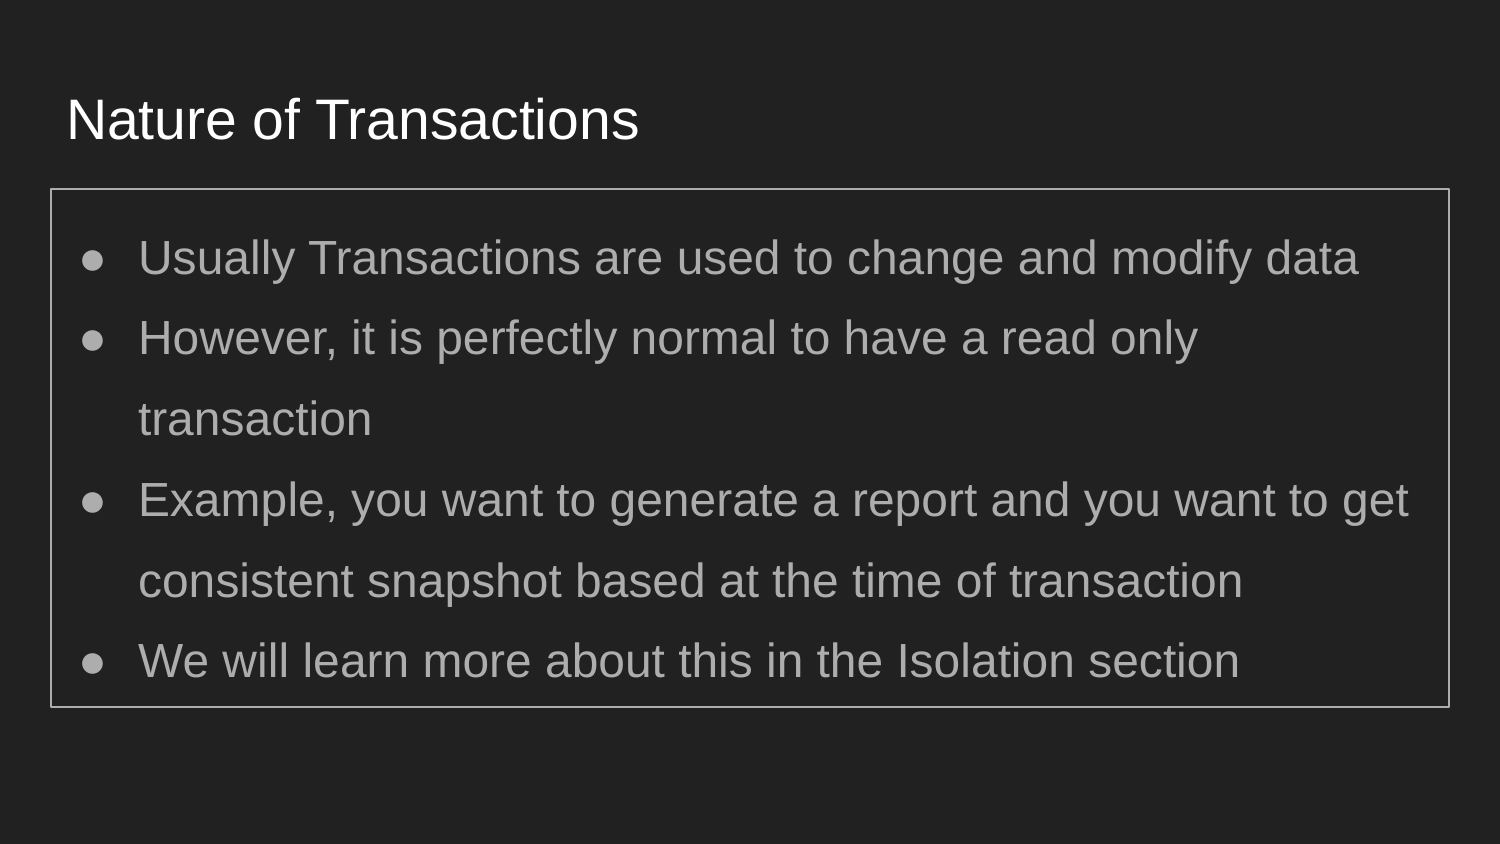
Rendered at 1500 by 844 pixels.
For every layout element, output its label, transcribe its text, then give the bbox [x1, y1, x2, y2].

title Nature of Transactions [51, 72, 1449, 167]
list Usually Transactions are used to change and modify data However, it is perfectly normal to have a read only transaction Example, you want to generate a report and you want to get consistent snapshot based at the time of transaction We will learn more about this in the Isolation section [51, 189, 1449, 708]
